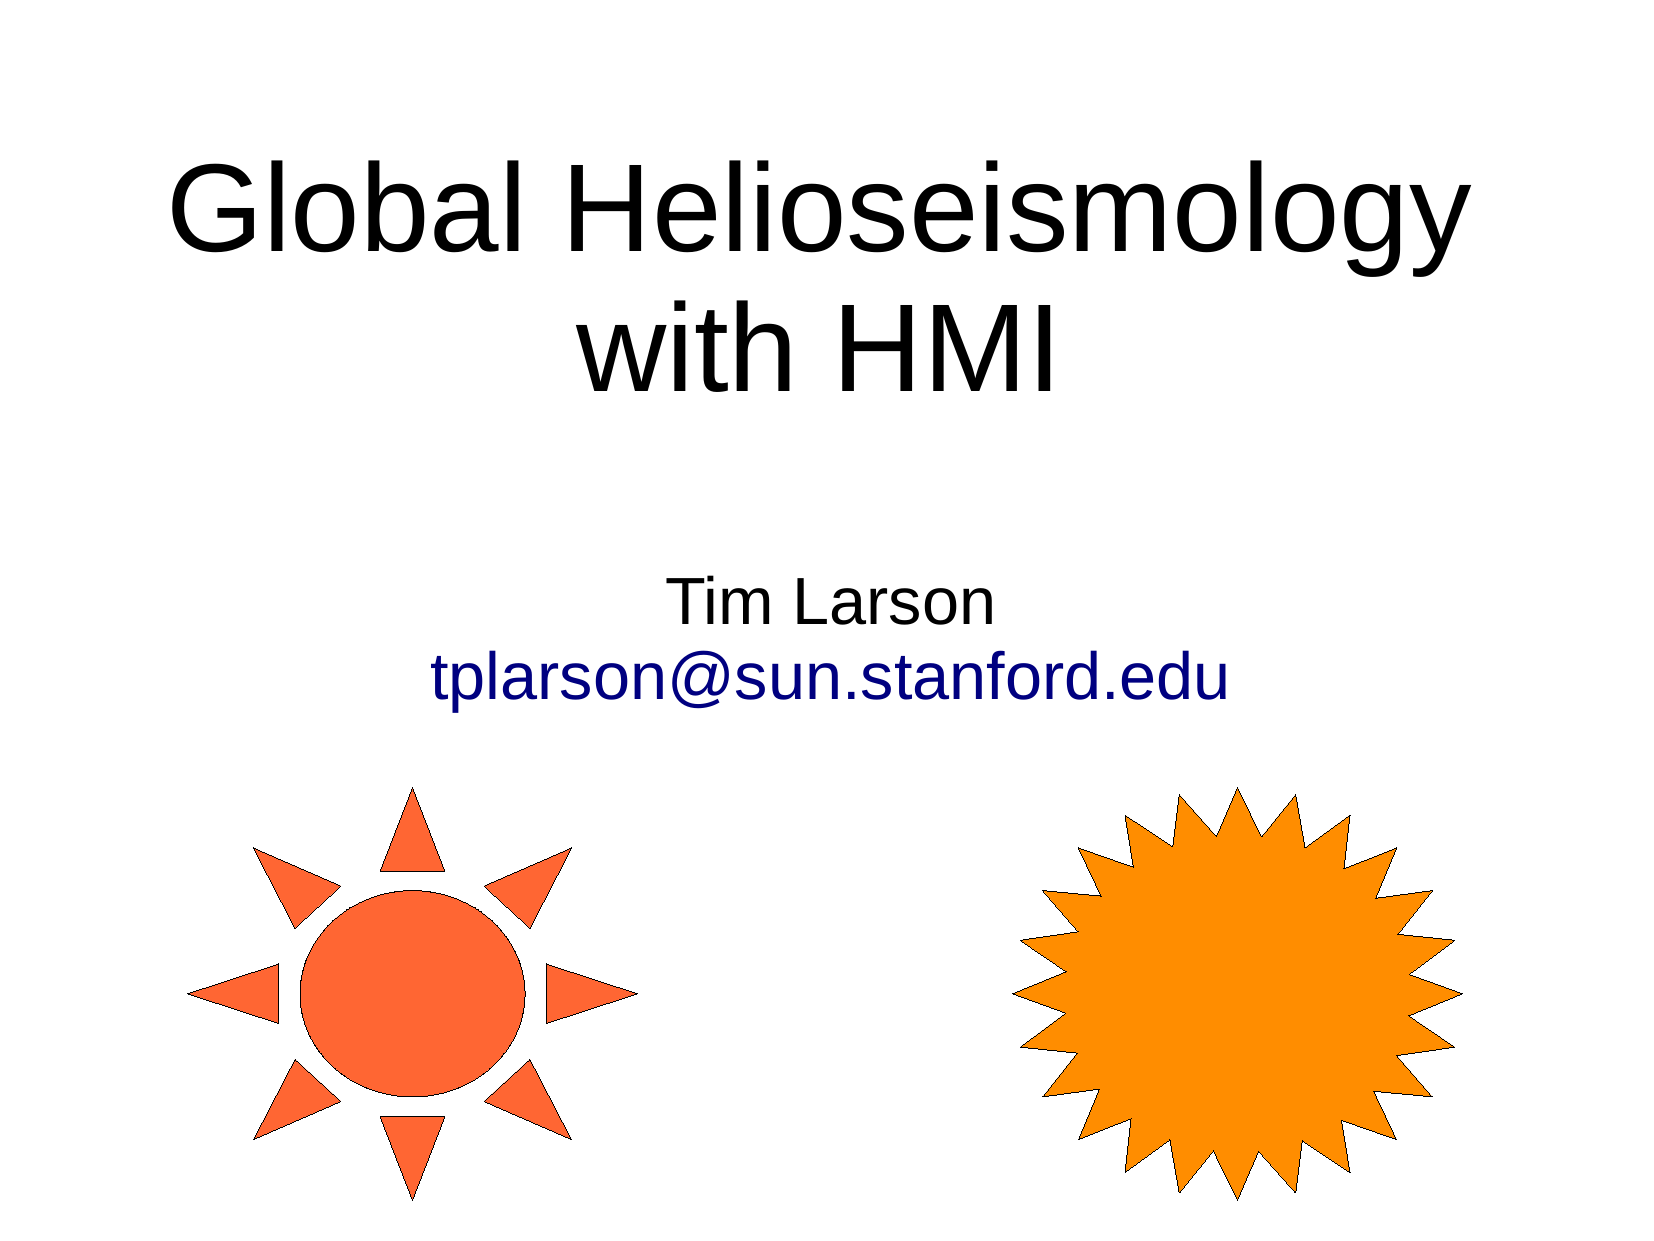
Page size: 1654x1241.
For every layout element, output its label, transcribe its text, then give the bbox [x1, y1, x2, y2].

text_box [253, 847, 341, 929]
text_box [300, 890, 526, 1097]
text_box [1012, 787, 1463, 1201]
text_box [546, 963, 638, 1024]
text_box [484, 1059, 572, 1140]
title Global Helioseismology with HMI [75, 137, 1564, 418]
text_box [380, 1116, 445, 1201]
text_box [380, 787, 445, 872]
text_box [484, 847, 572, 929]
text_box [187, 963, 279, 1024]
text_box [253, 1059, 341, 1140]
subtitle Tim Larson tplarson@sun.stanford.edu [86, 450, 1576, 1053]
